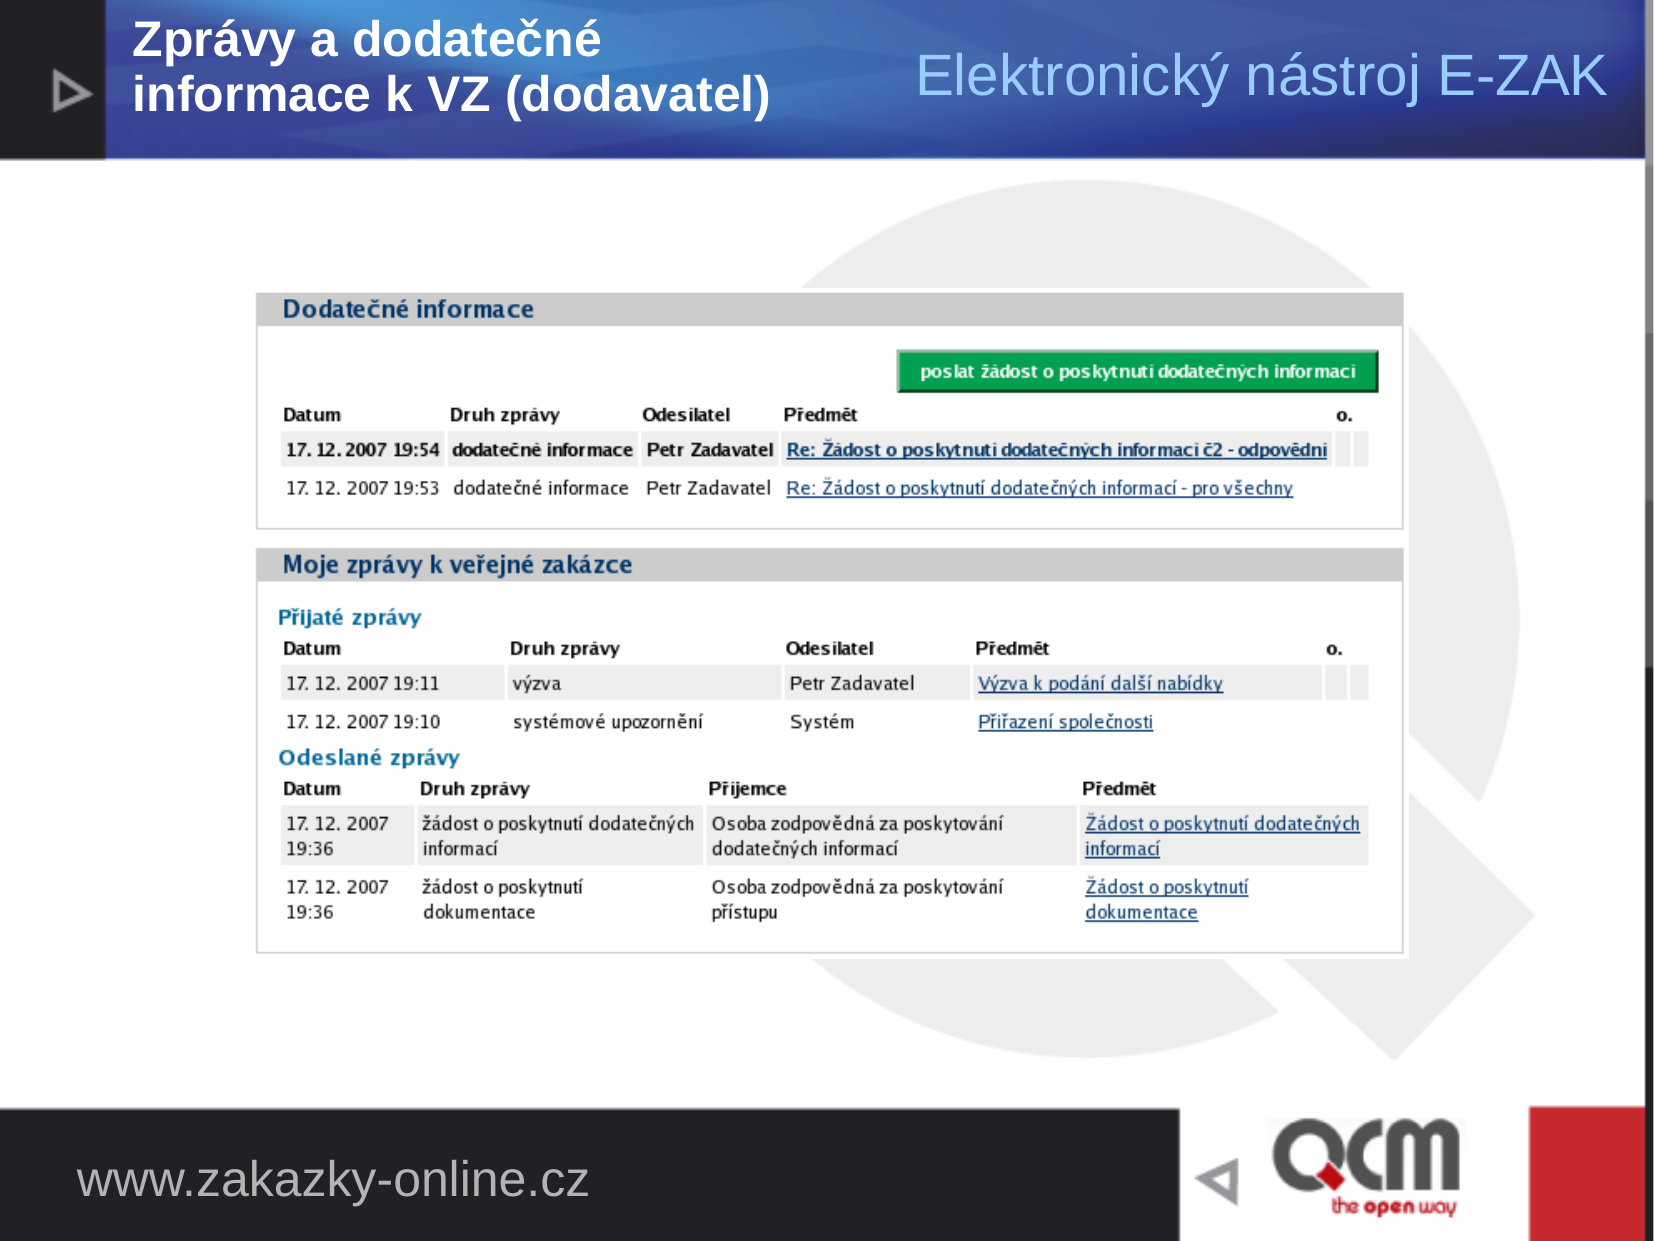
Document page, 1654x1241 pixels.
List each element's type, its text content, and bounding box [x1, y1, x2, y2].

text_box Zprávy a dodatečné informace k VZ (dodavatel) [118, 3, 827, 130]
picture [0, 0, 1654, 1241]
